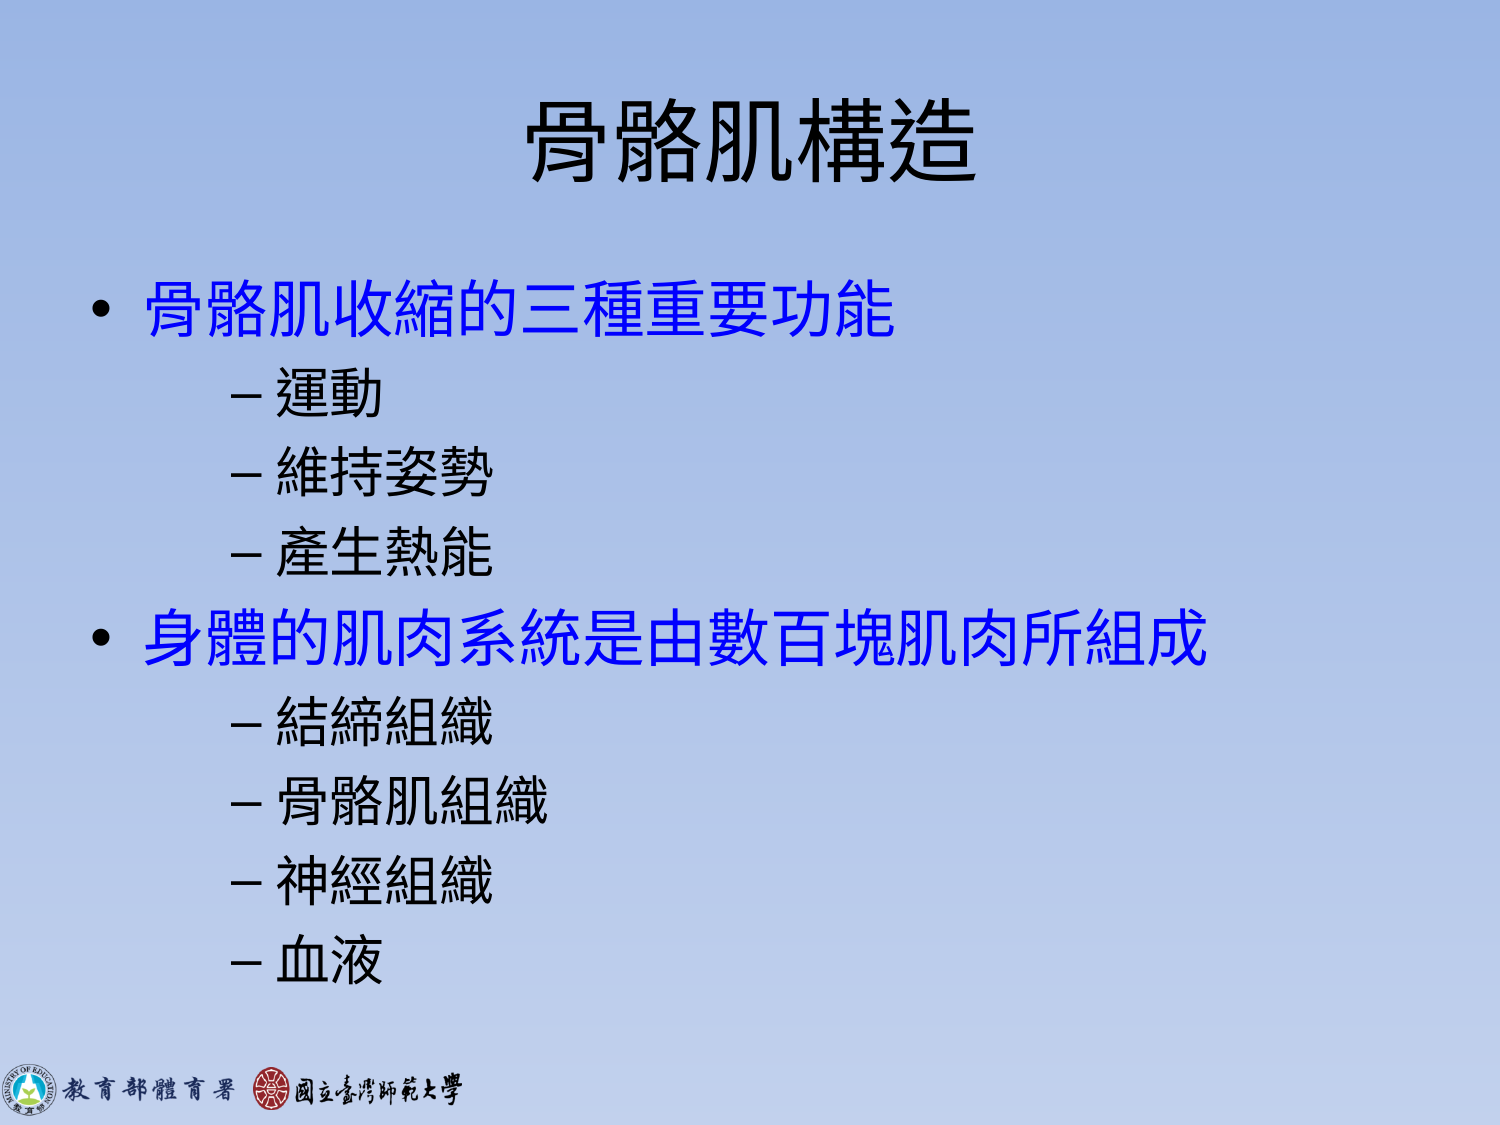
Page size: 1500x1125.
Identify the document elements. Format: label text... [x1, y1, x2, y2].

list 骨骼肌收縮的三種重要功能 運動 維持姿勢 產生熱能 身體的肌肉系統是由數百塊肌肉所組成 結締組織 骨骼肌組織 神經組織 血液 [75, 262, 1426, 1005]
title 骨骼肌構造 [75, 45, 1426, 233]
